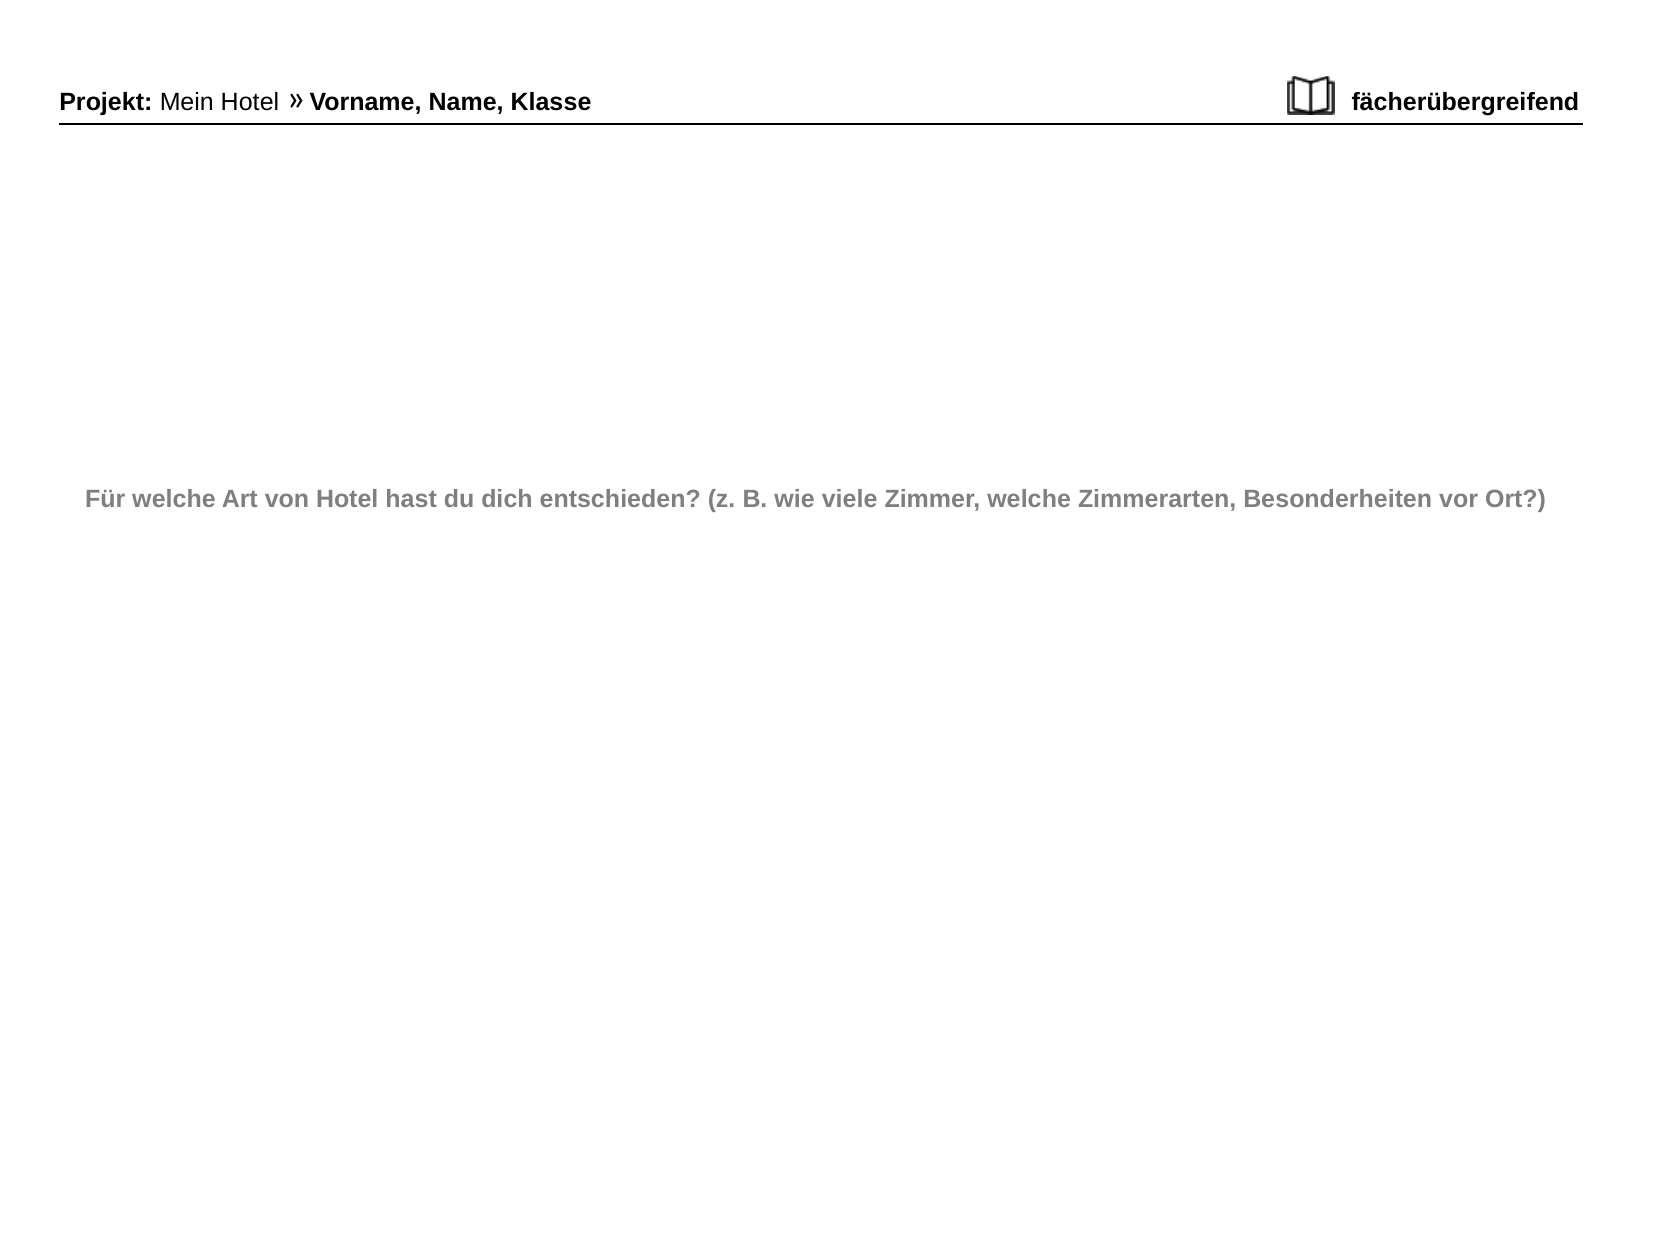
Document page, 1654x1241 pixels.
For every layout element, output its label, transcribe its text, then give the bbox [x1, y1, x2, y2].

text_box Projekt: Mein Hotel » Vorname, Name, Klasse fächerübergreifend [59, 64, 1583, 123]
picture [1287, 76, 1335, 115]
text_box Für welche Art von Hotel hast du dich entschieden? (z. B. wie viele Zimmer, welche Zimmerarten, Besonderheiten vor Ort?) [58, 466, 1583, 526]
